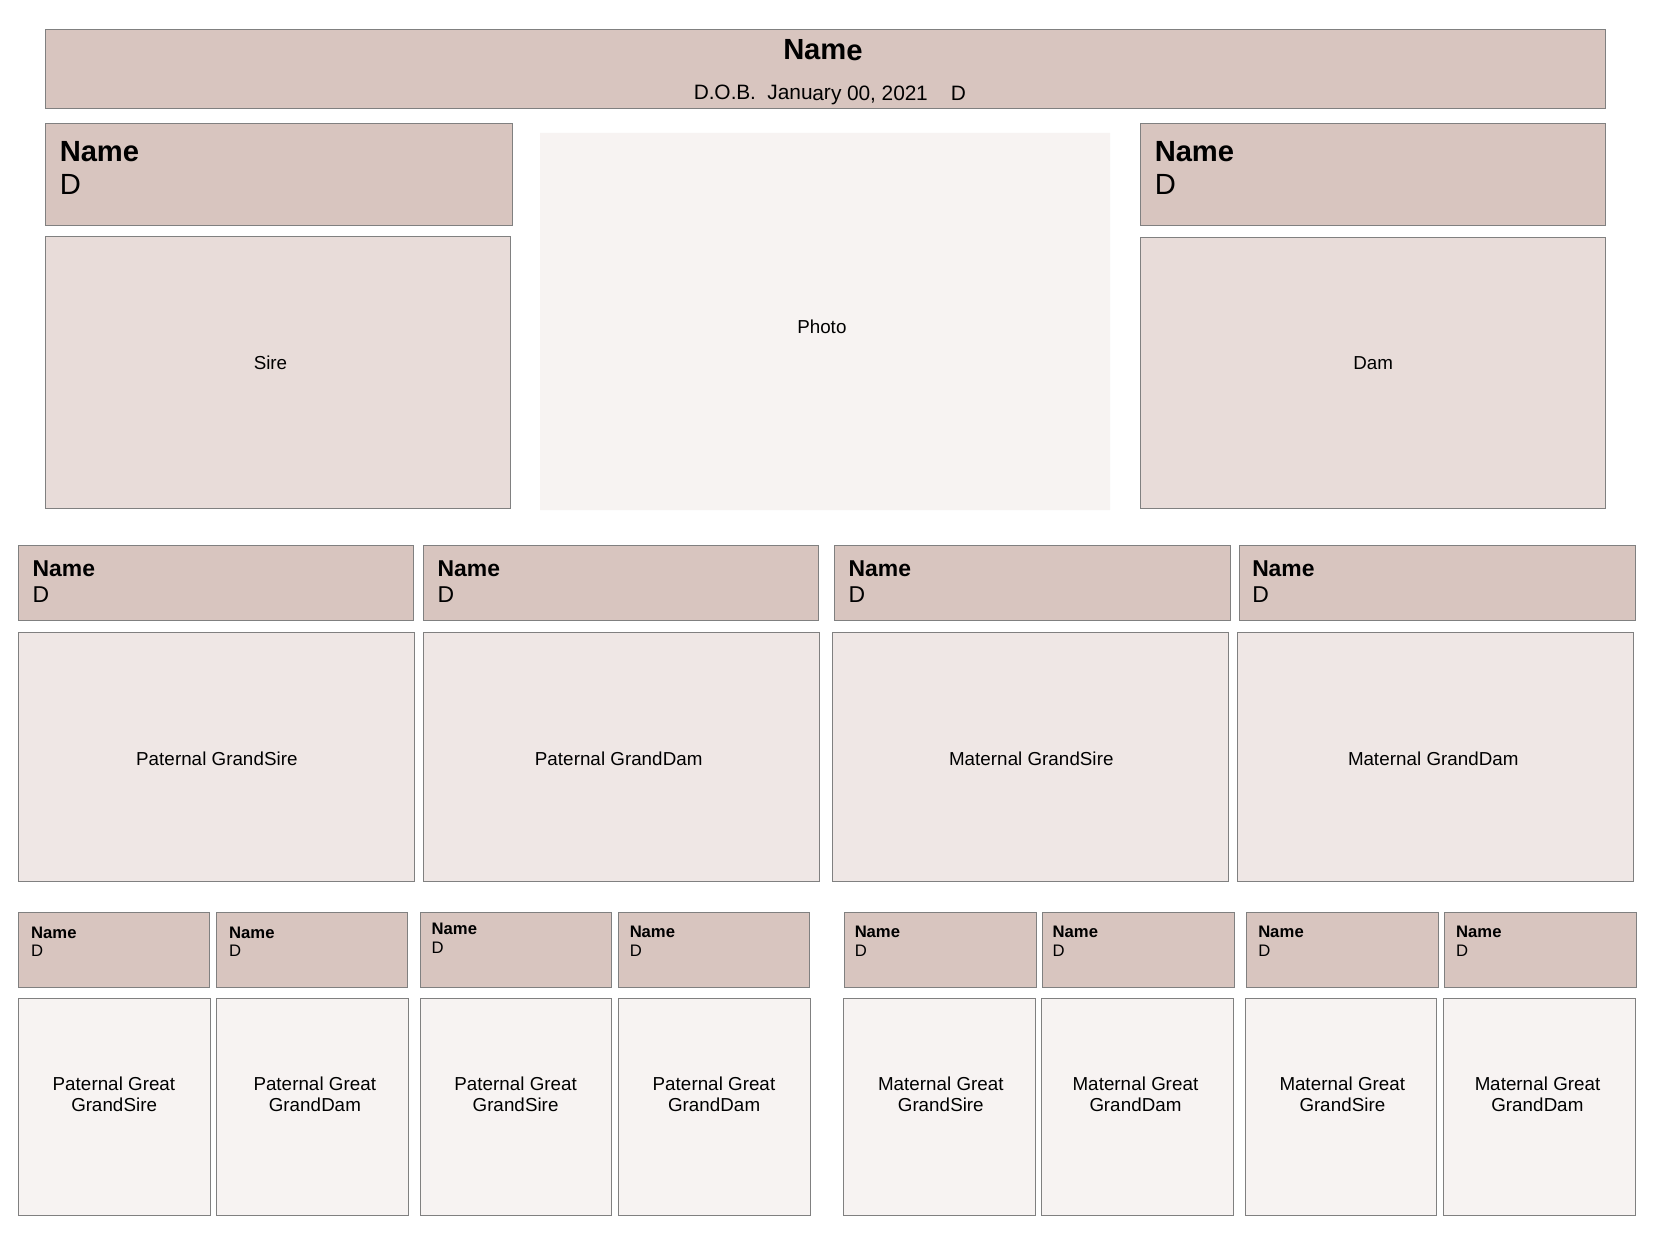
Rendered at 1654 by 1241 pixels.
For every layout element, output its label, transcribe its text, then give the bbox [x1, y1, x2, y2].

text_box [45, 123, 460, 127]
text_box Name D [1243, 915, 1441, 1010]
text_box Paternal GrandDam [420, 740, 818, 777]
text_box Name D [217, 915, 415, 1010]
text_box [18, 1123, 211, 1216]
text_box Paternal Great GrandDam [218, 1065, 411, 1123]
text_box Name D [1441, 915, 1642, 1010]
text_box Name D [840, 915, 1041, 1010]
text_box [832, 632, 1229, 740]
text_box Dam [1140, 345, 1607, 381]
text_box [216, 998, 409, 1216]
text_box Sire [37, 345, 504, 381]
text_box Name D [618, 915, 816, 1010]
text_box Name D.O.B. January 00, 2021 D [460, 24, 1186, 157]
text_box [1443, 998, 1636, 1216]
text_box [18, 545, 414, 621]
text_box [540, 132, 1111, 511]
text_box [420, 998, 612, 1065]
text_box [1245, 998, 1437, 1216]
text_box Maternal GrandSire [832, 740, 1230, 777]
text_box [18, 777, 415, 882]
text_box [45, 236, 511, 509]
text_box [1237, 632, 1634, 882]
text_box Maternal GrandDam [1234, 740, 1632, 777]
text_box [1239, 545, 1636, 621]
text_box [1185, 123, 1606, 127]
text_box [1140, 237, 1606, 345]
text_box [423, 632, 820, 882]
text_box Maternal Great GrandSire [844, 1066, 1037, 1123]
text_box Name D [45, 127, 513, 243]
text_box [420, 1123, 612, 1216]
text_box Name D [423, 548, 804, 632]
text_box Paternal Great GrandSire [18, 1065, 211, 1123]
text_box [18, 632, 415, 740]
text_box Name D [1140, 127, 1608, 226]
text_box [618, 998, 811, 1216]
text_box [1140, 381, 1606, 509]
text_box Paternal Great GrandSire [419, 1065, 612, 1123]
text_box [423, 545, 819, 621]
text_box Maternal Great GrandDam [1039, 1066, 1232, 1123]
text_box Name D [16, 915, 217, 1010]
text_box [832, 777, 1229, 882]
text_box Name D [1041, 915, 1239, 1010]
text_box Name D [416, 912, 618, 1007]
text_box [834, 545, 1231, 621]
text_box Maternal Great GrandSire [1246, 1066, 1439, 1123]
text_box Name D [18, 548, 399, 632]
text_box Name D [833, 548, 1215, 632]
text_box [843, 998, 1036, 1216]
text_box Maternal Great GrandDam [1441, 1066, 1634, 1123]
text_box Name D [1237, 548, 1619, 632]
text_box Paternal GrandSire [18, 740, 416, 777]
text_box [45, 29, 461, 109]
text_box [1185, 29, 1606, 109]
text_box Photo [536, 309, 1107, 346]
text_box [1041, 998, 1234, 1216]
text_box [18, 998, 211, 1065]
text_box Paternal Great GrandDam [618, 1066, 810, 1123]
